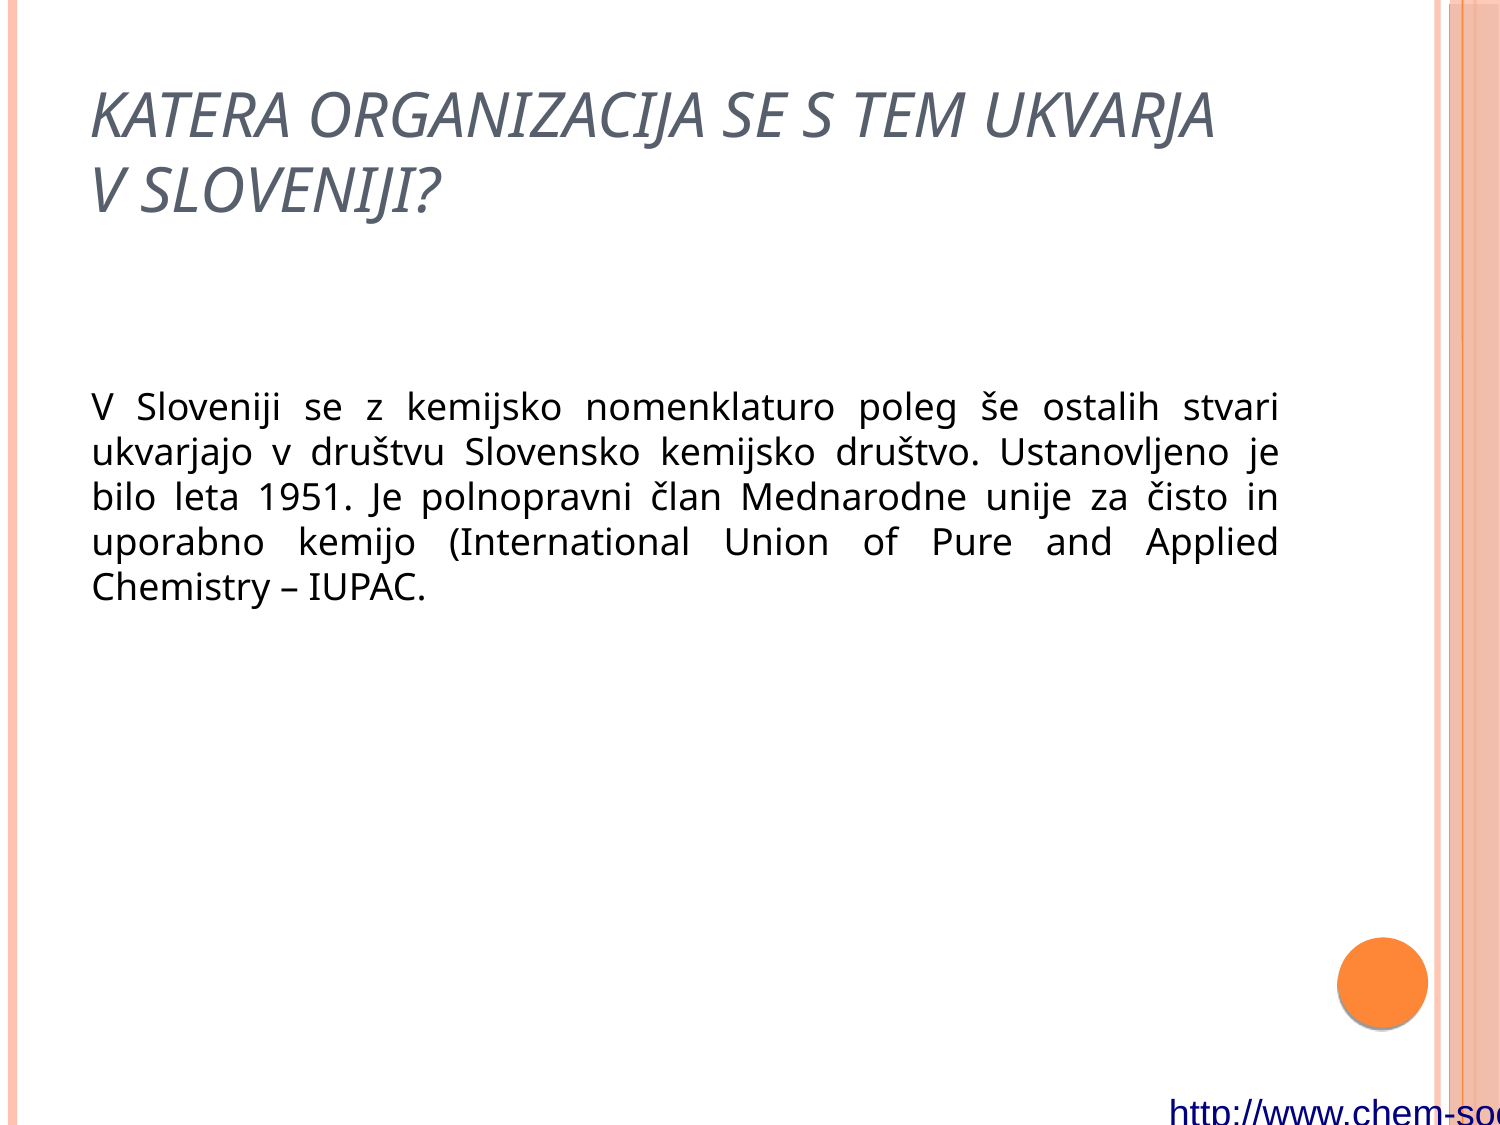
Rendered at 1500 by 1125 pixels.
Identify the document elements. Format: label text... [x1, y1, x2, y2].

title Katera organizacija se s tem ukvarja v Sloveniji? [75, 45, 1300, 233]
text_box V Sloveniji se z kemijsko nomenklaturo poleg še ostalih stvari ukvarjajo v društvu Slovensko kemijsko društvo. Ustanovljeno je bilo leta 1951. Je polnopravni član Mednarodne unije za čisto in uporabno kemijo (International Union of Pure and Applied Chemistry – IUPAC. [76, 375, 1296, 616]
text_box http://www.chem-soc.si/ [1154, 1081, 1500, 1125]
